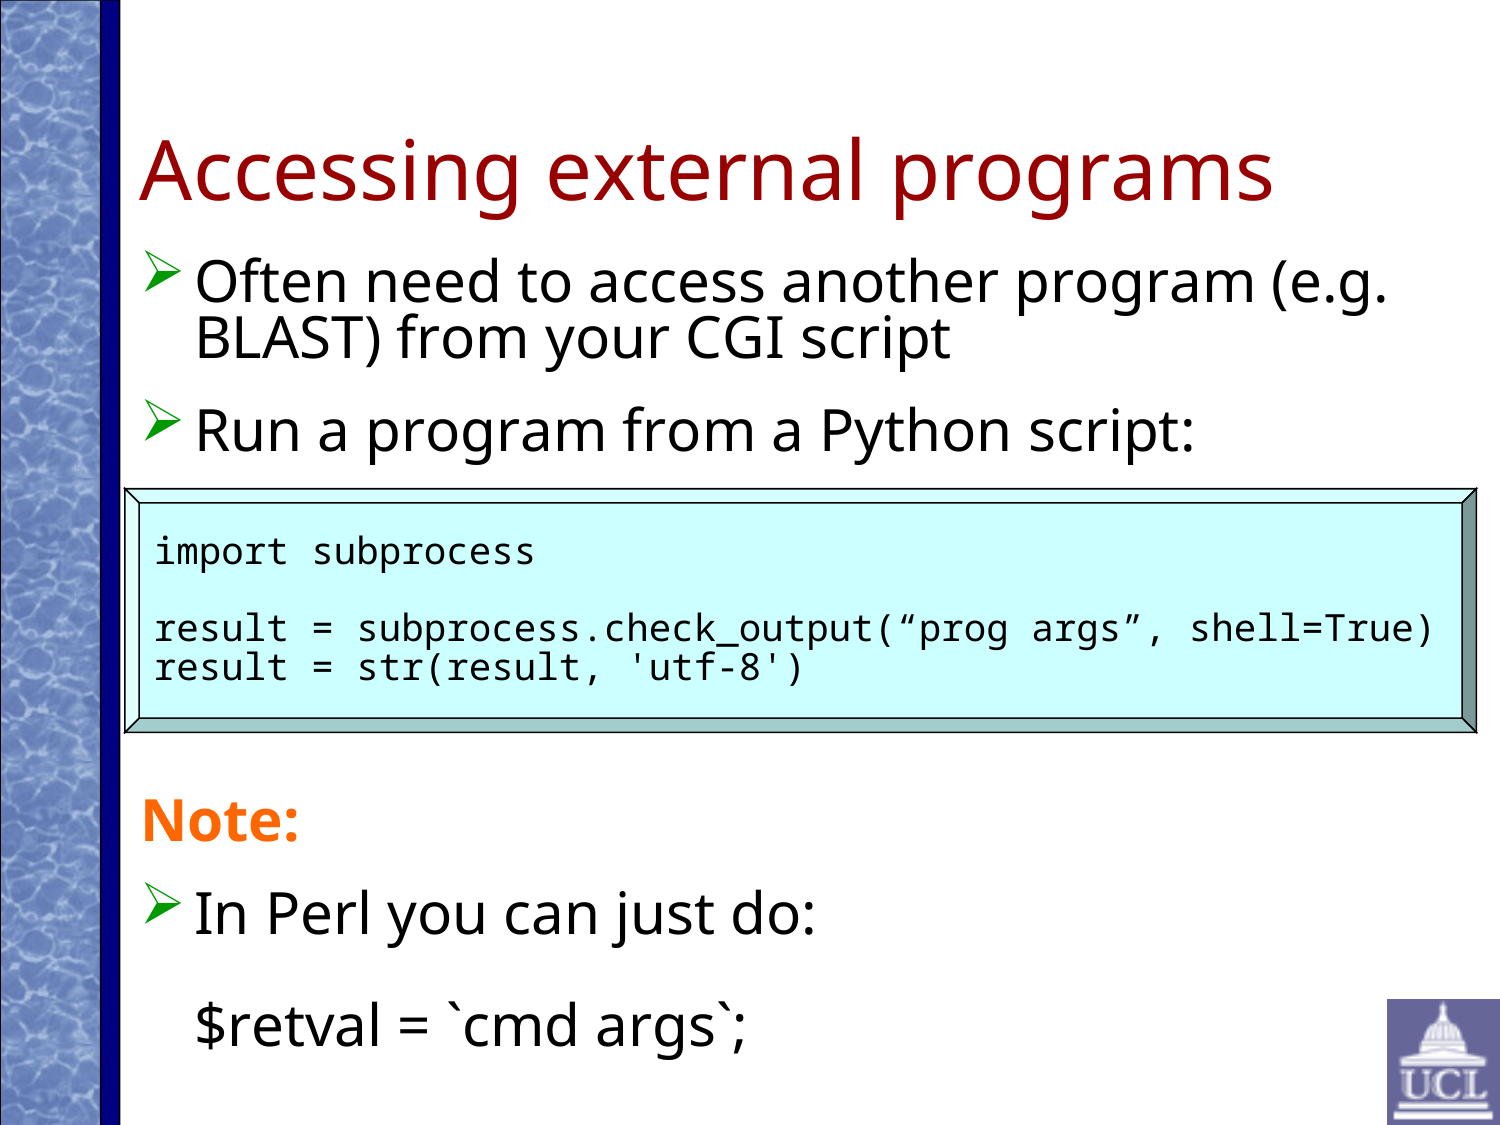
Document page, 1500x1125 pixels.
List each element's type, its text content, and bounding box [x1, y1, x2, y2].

title Accessing external programs [124, 37, 1500, 225]
list Often need to access another program (e.g. BLAST) from your CGI script Run a program from a Python script: Note: In Perl you can just do: $retval = `cmd args`; [125, 249, 1417, 488]
text_box import subprocess result = subprocess.check_output(“prog args”, shell=True) result = str(result, 'utf-8') [140, 503, 1462, 718]
picture [1387, 999, 1500, 1125]
list Often need to access another program (e.g. BLAST) from your CGI script Run a program from a Python script: Note: In Perl you can just do: $retval = `cmd args`; [125, 733, 1417, 1088]
picture [1, 1, 99, 1125]
